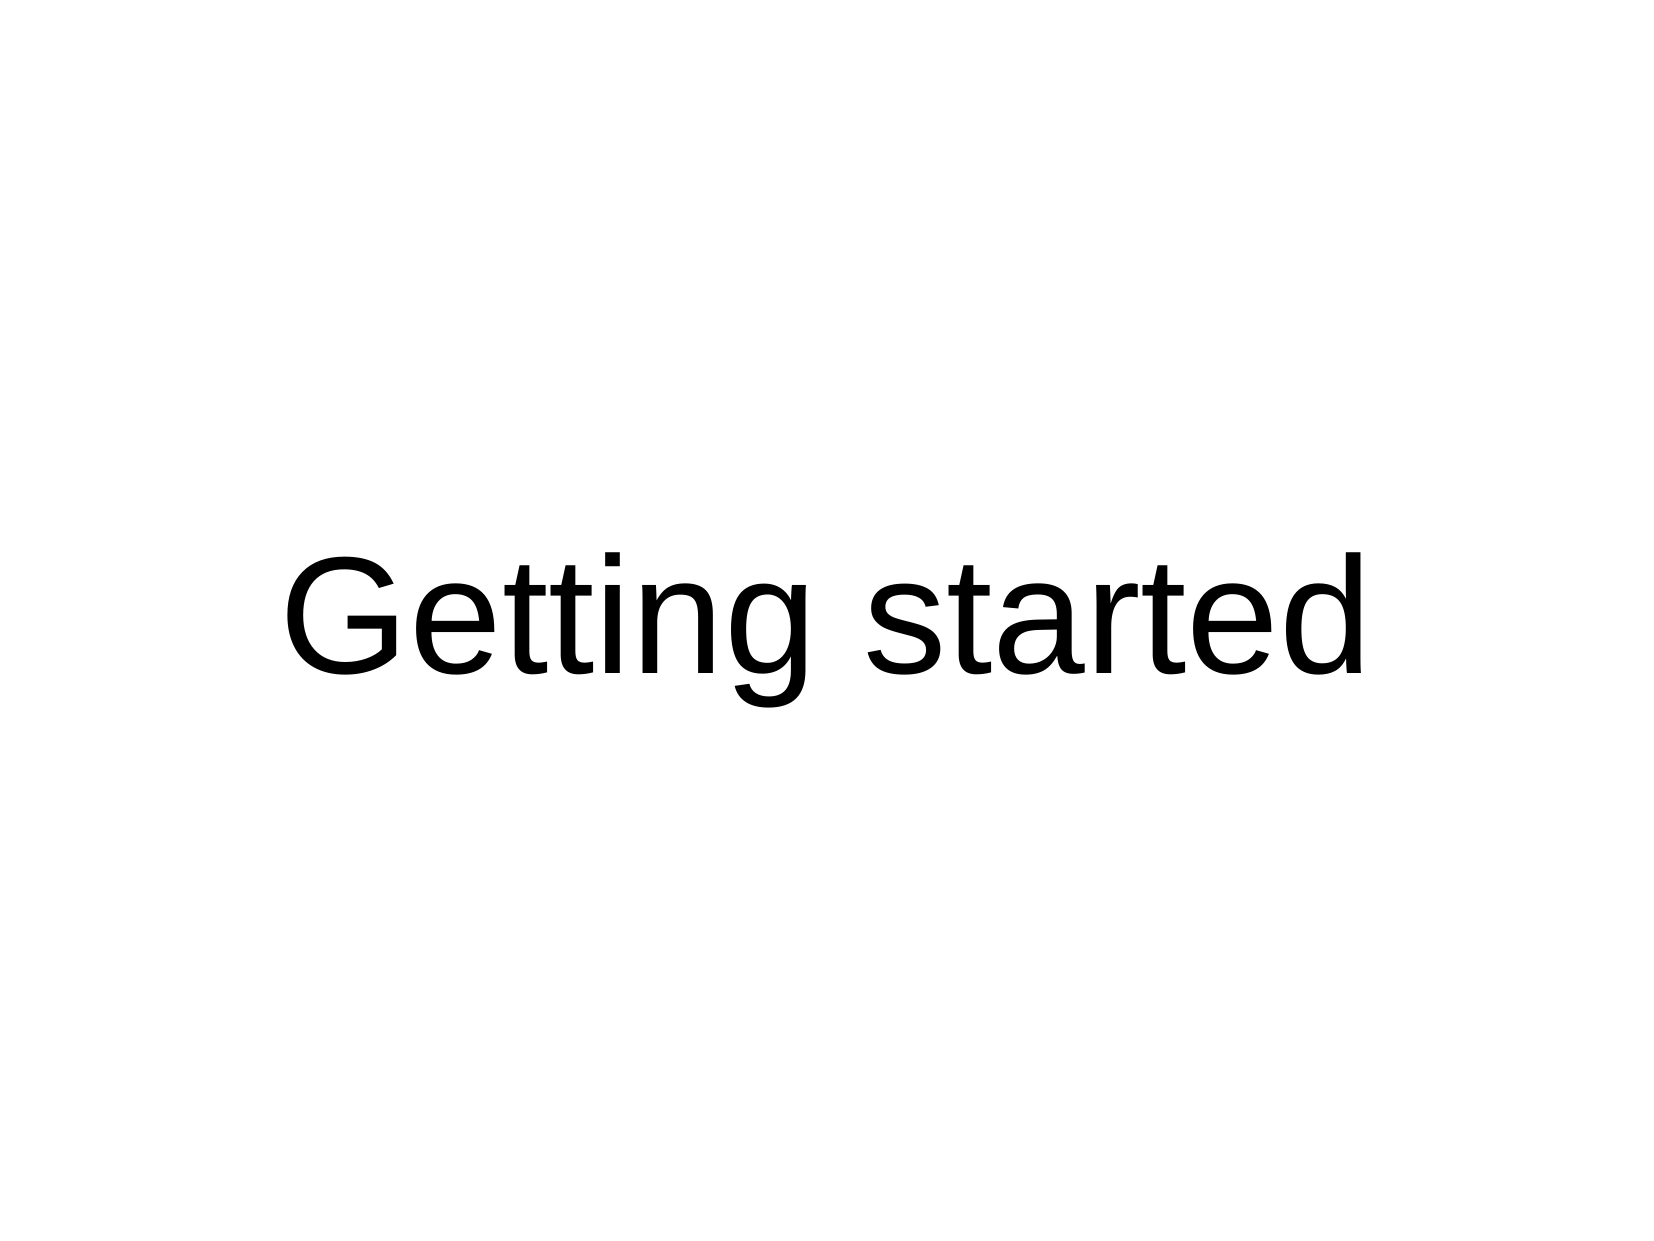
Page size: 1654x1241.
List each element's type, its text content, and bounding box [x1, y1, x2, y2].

title Getting started [82, 49, 1571, 1182]
